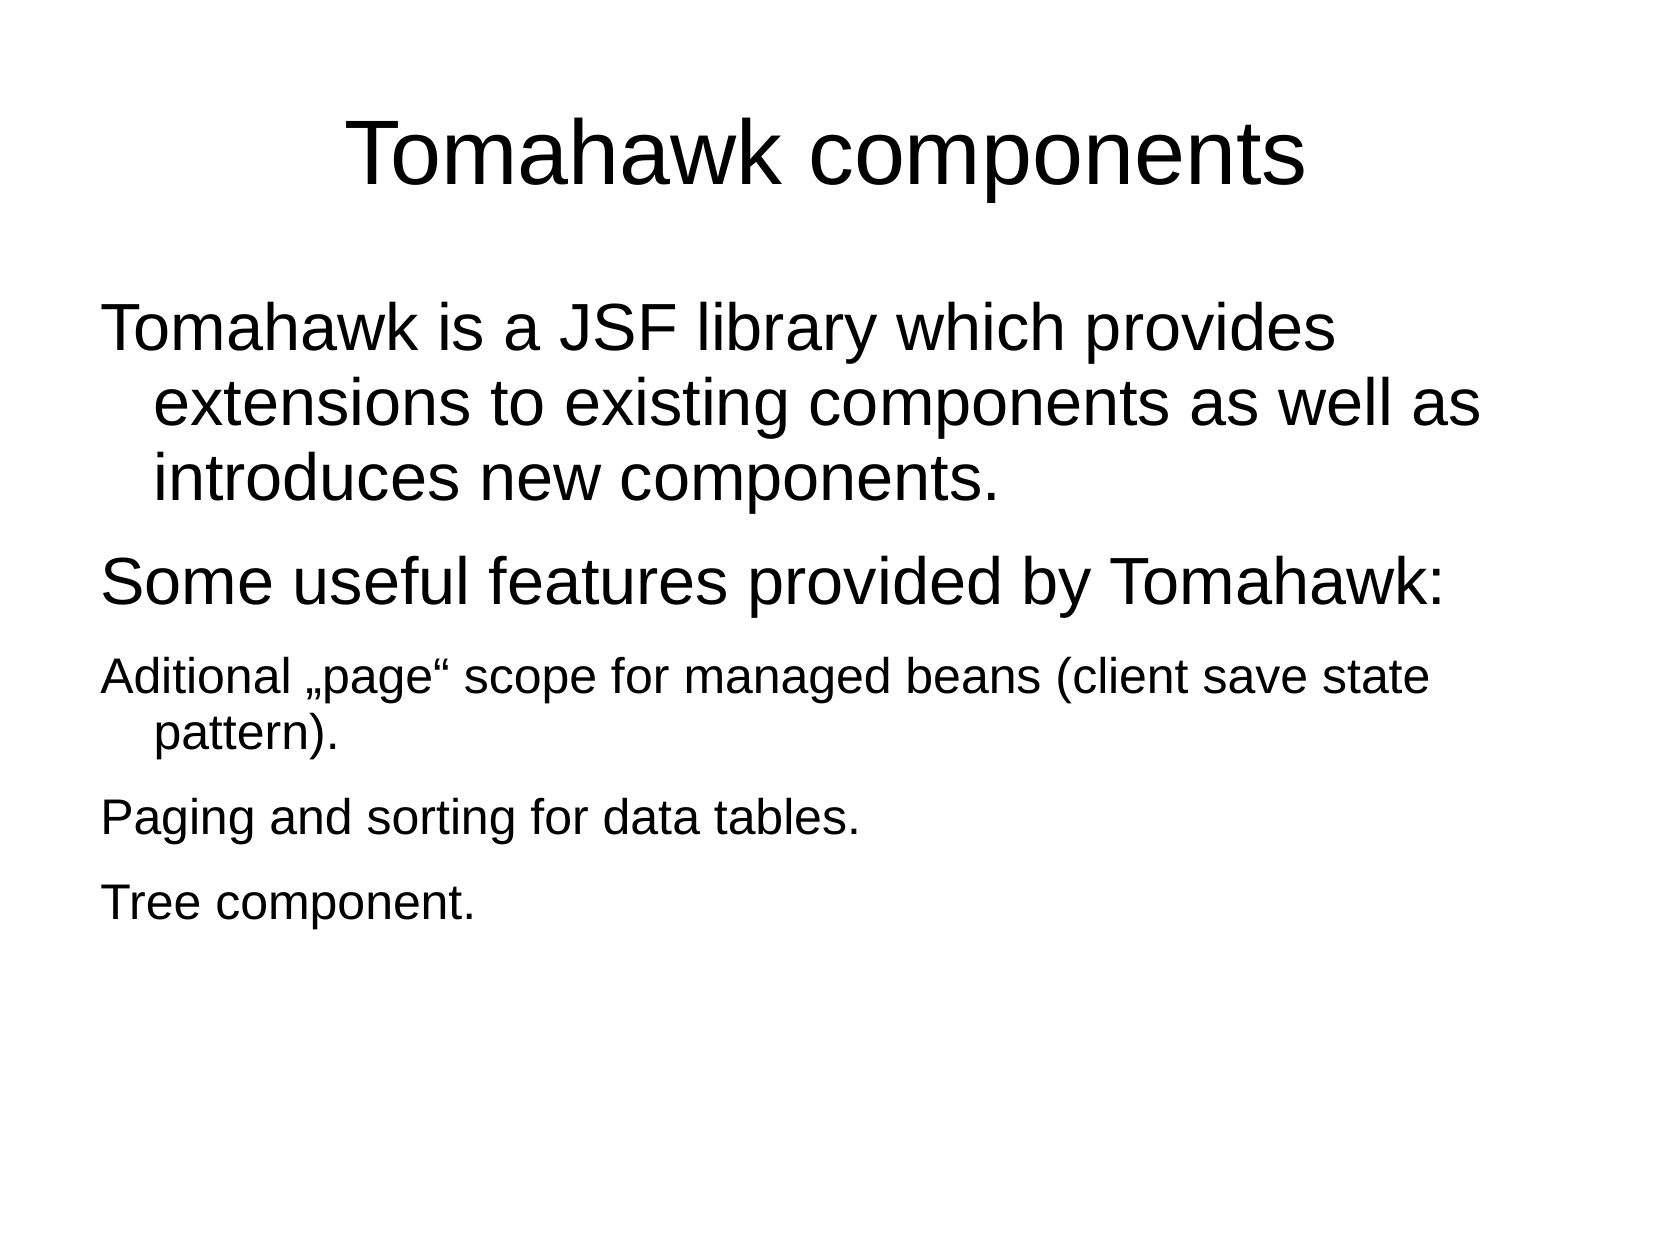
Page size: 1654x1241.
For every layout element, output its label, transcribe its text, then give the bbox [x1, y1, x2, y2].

title Tomahawk components [82, 56, 1571, 250]
list Tomahawk is a JSF library which provides extensions to existing components as well as introduces new components. Some useful features provided by Tomahawk: Aditional „page“ scope for managed beans (client save state pattern). Paging and sorting for data tables. Tree component. [82, 290, 1571, 1094]
